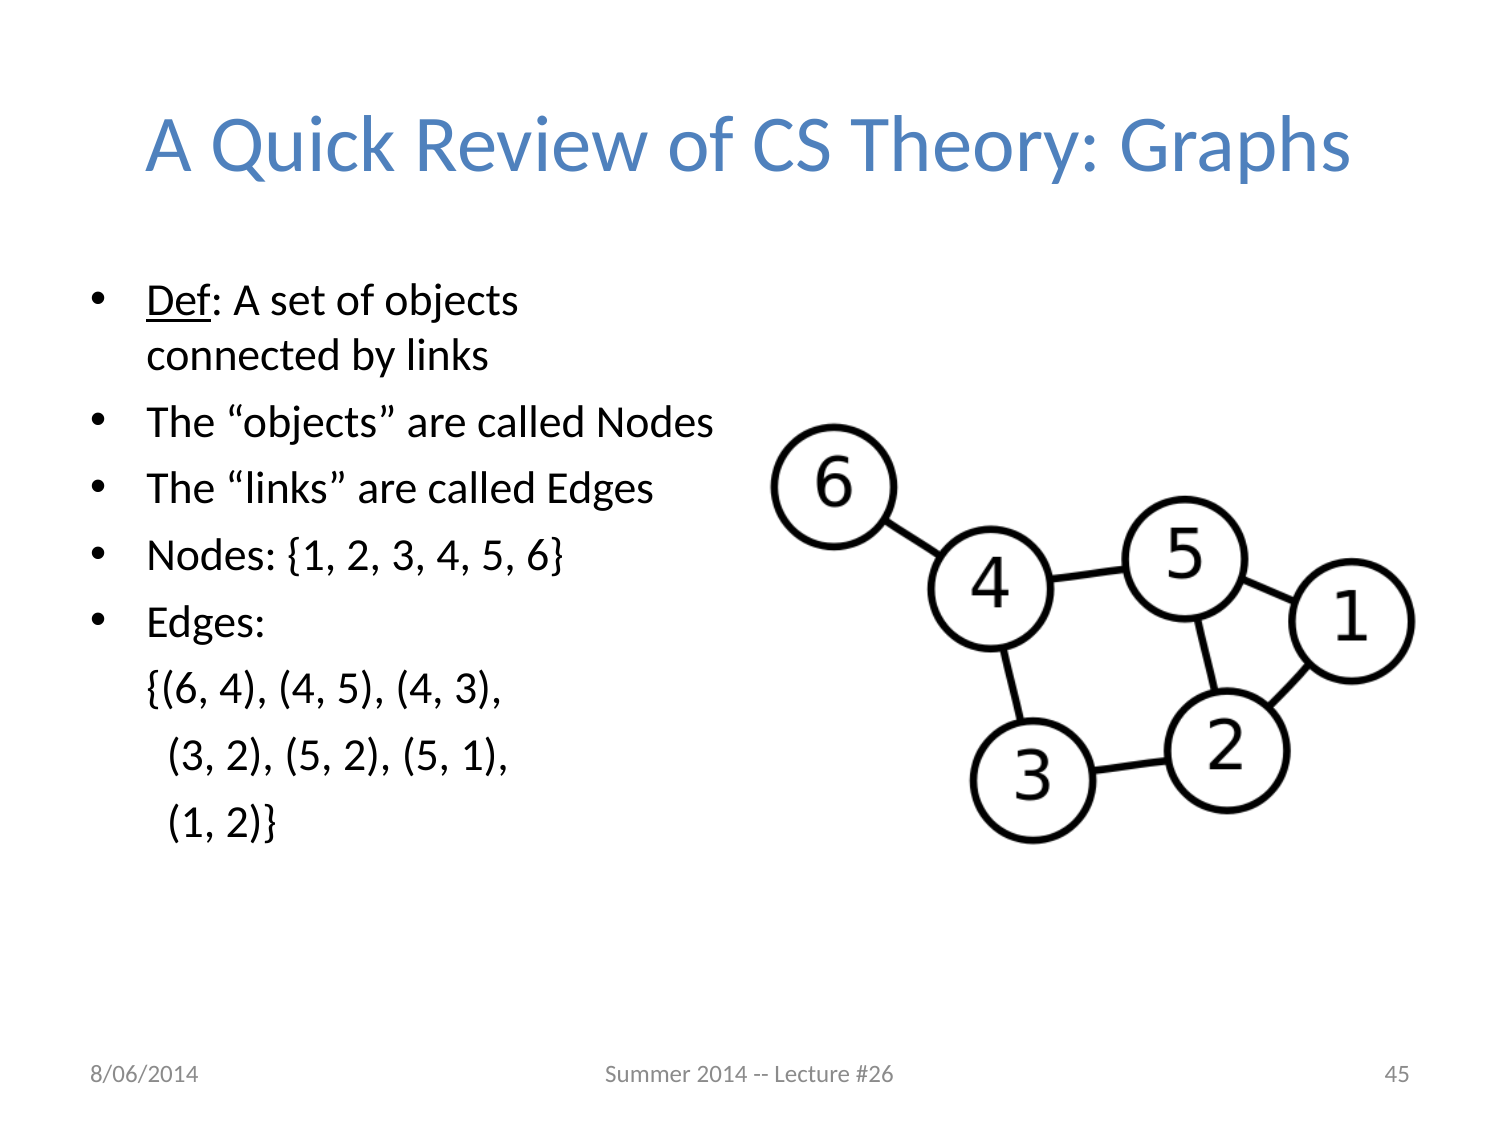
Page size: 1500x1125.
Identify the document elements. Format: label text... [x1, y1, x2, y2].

footer Summer 2014 -- Lecture #26 [512, 1042, 988, 1103]
list Def: A set of objects connected by links The “objects” are called Nodes The “links” are called Edges Nodes: {1, 2, 3, 4, 5, 6} Edges: {(6, 4), (4, 5), (4, 3), (3, 2), (5, 2), (5, 1), (1, 2)} [75, 262, 738, 1005]
title A Quick Review of CS Theory: Graphs [75, 45, 1425, 233]
slide_number <number> [1074, 1042, 1425, 1103]
slide_number 8/06/2014 [75, 1042, 425, 1103]
picture [762, 262, 1425, 1005]
